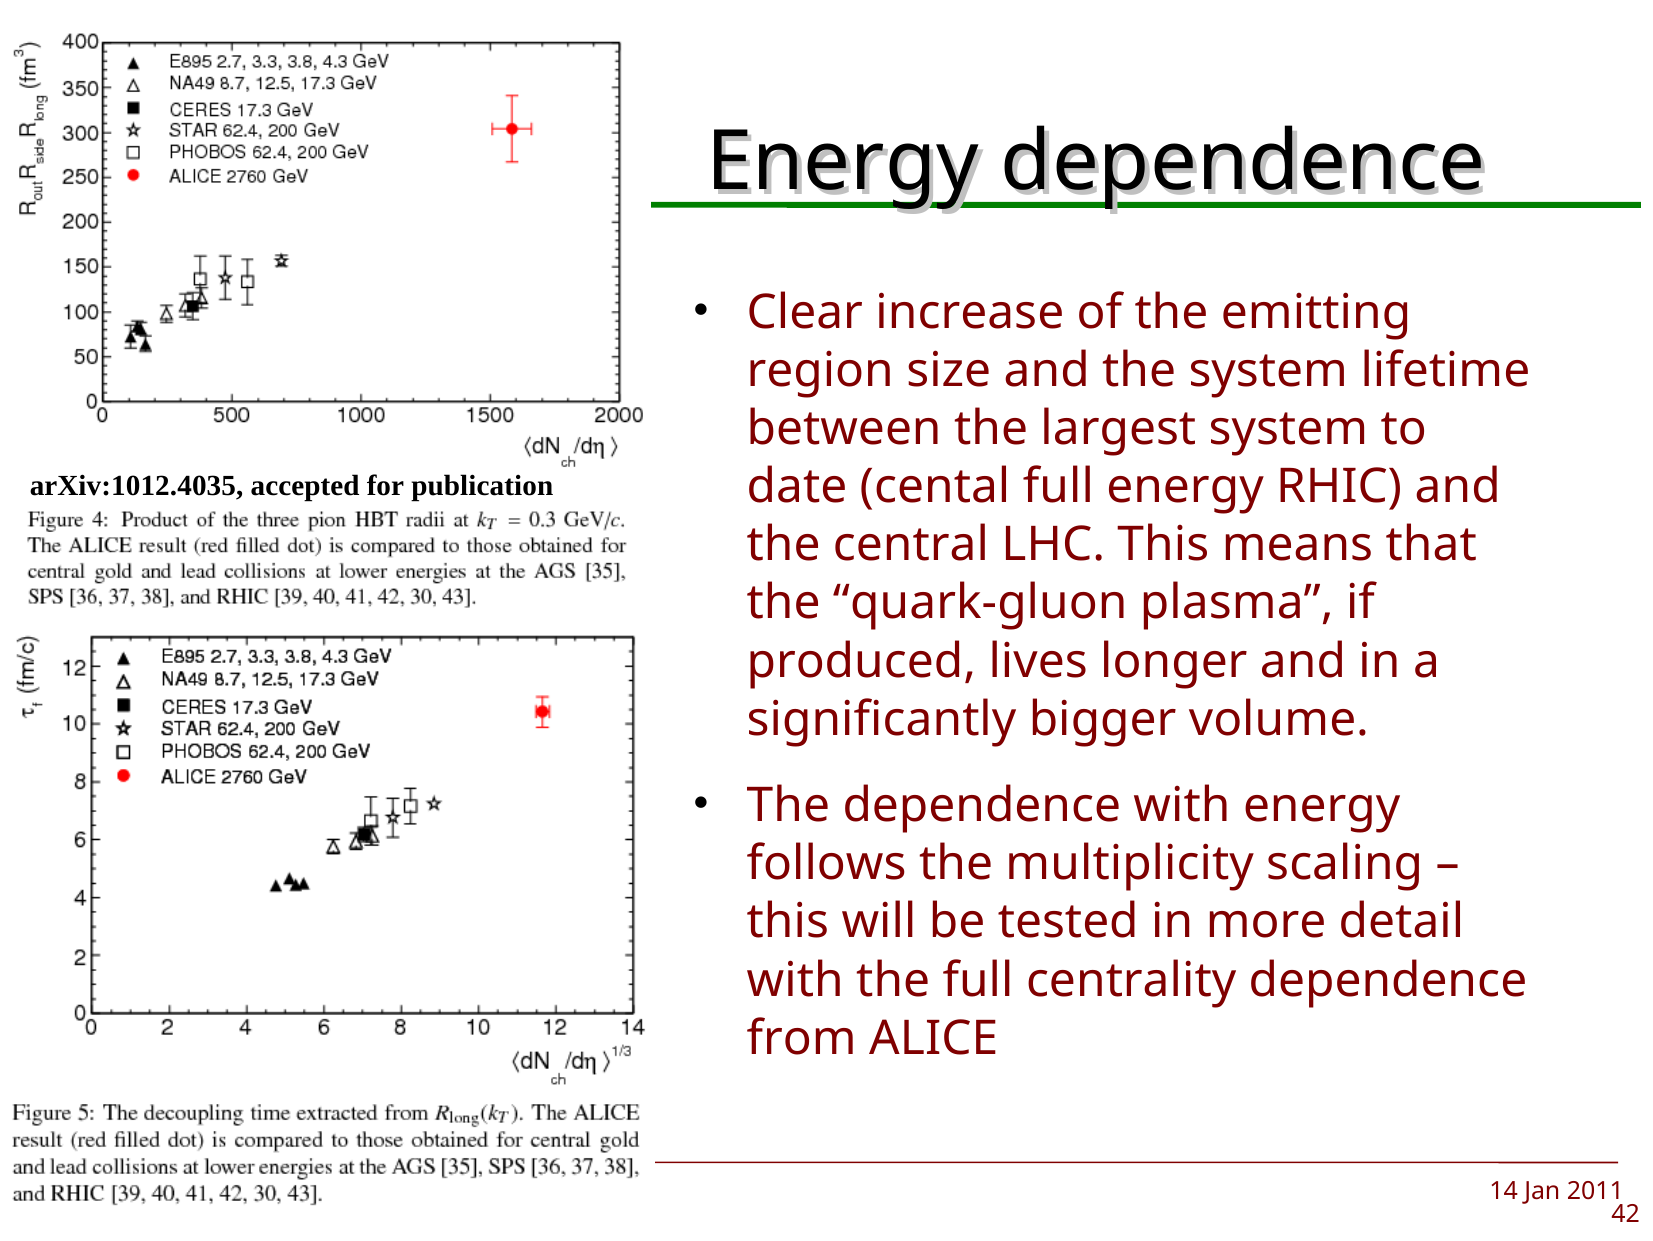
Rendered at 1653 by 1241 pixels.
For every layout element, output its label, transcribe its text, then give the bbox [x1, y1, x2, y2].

list Clear increase of the emitting region size and the system lifetime between the largest system to date (cental full energy RHIC) and the central LHC. This means that the “quark-gluon plasma”, if produced, lives longer and in a significantly bigger volume. The dependence with energy follows the multiplicity scaling – this will be tested in more detail with the full centrality dependence from ALICE [692, 279, 1533, 1099]
text_box arXiv:1012.4035, accepted for publication [15, 461, 619, 510]
picture [0, 23, 655, 1218]
title Energy dependence [661, 60, 1531, 253]
